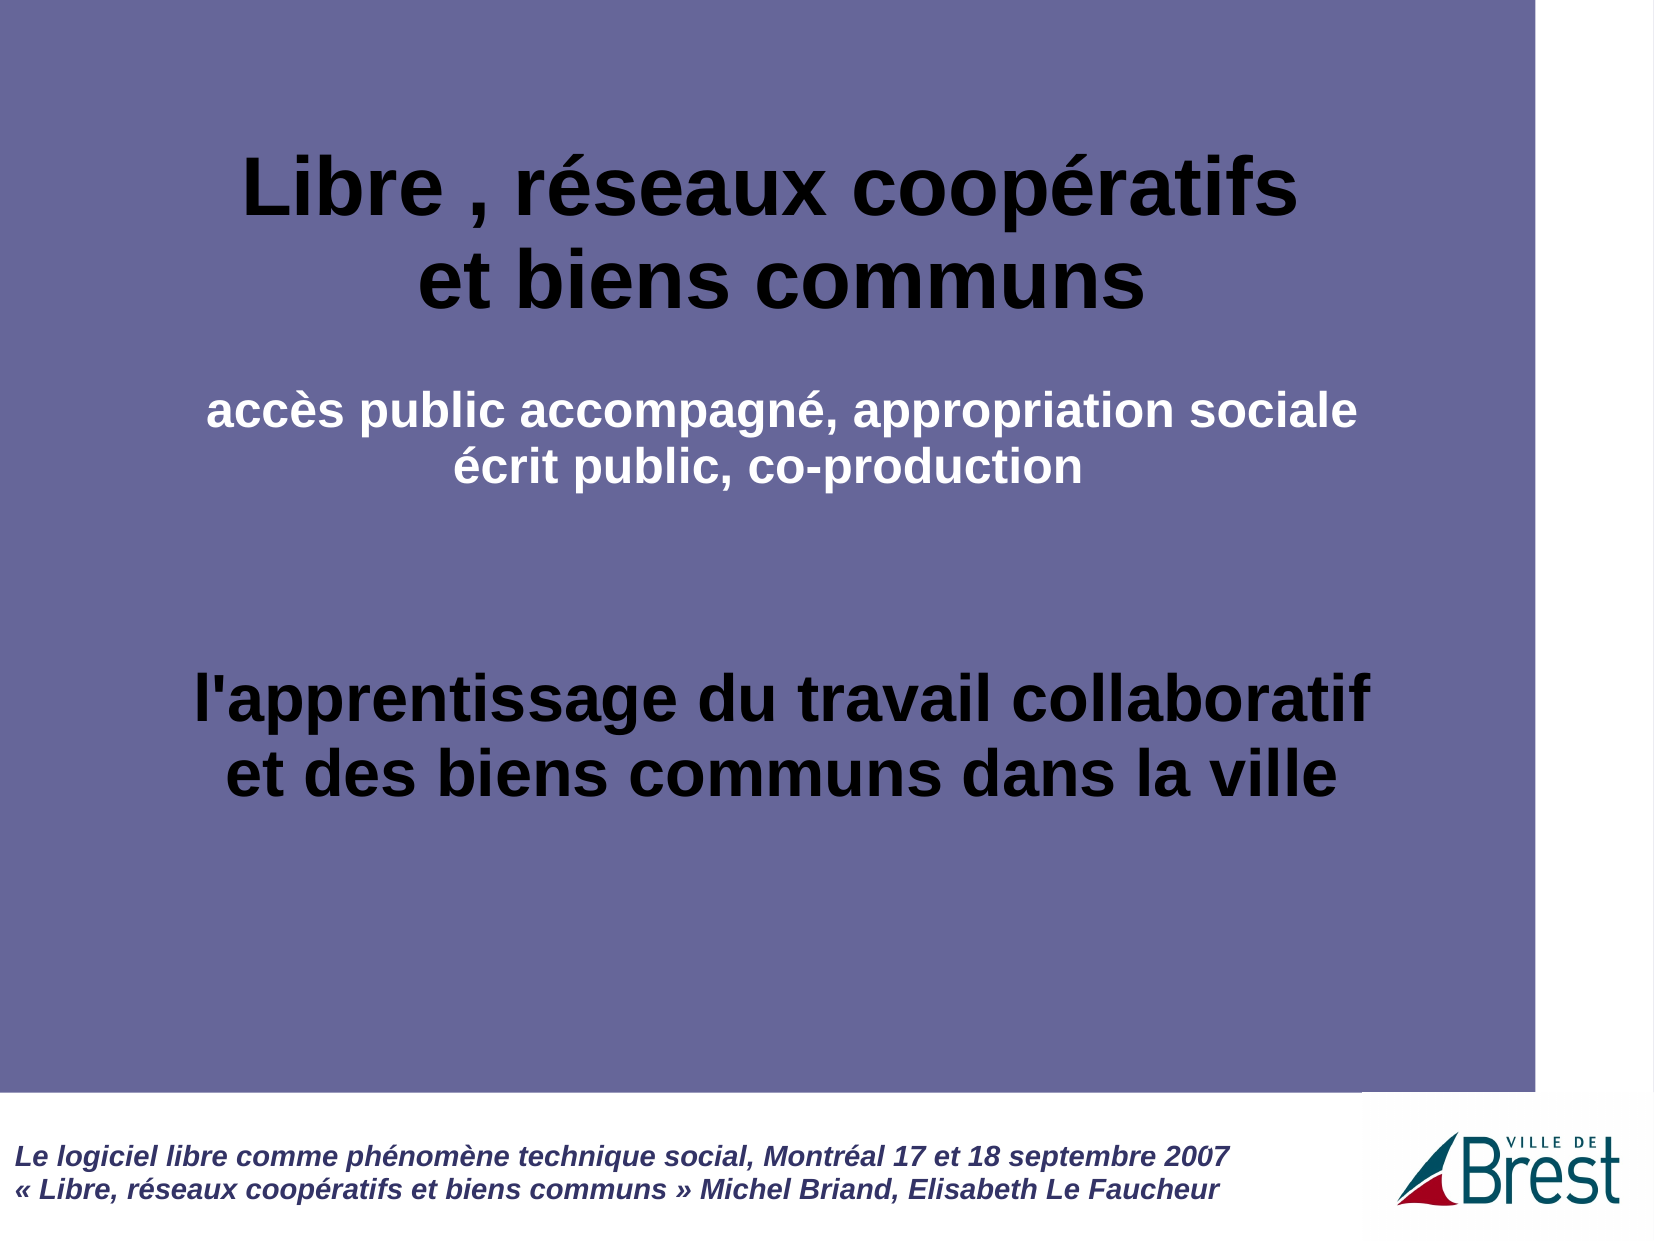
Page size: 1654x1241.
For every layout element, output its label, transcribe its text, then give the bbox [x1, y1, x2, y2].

title Libre , réseaux coopératifs et biens communs accès public accompagné, appropriation sociale écrit public, co-production l'apprentissage du travail collaboratif et des biens communs dans la ville Elisabeth Le Faucheur Joncour, Ville de Brest (Bretagne, France) [59, 0, 1506, 1218]
picture [1362, 1092, 1654, 1241]
